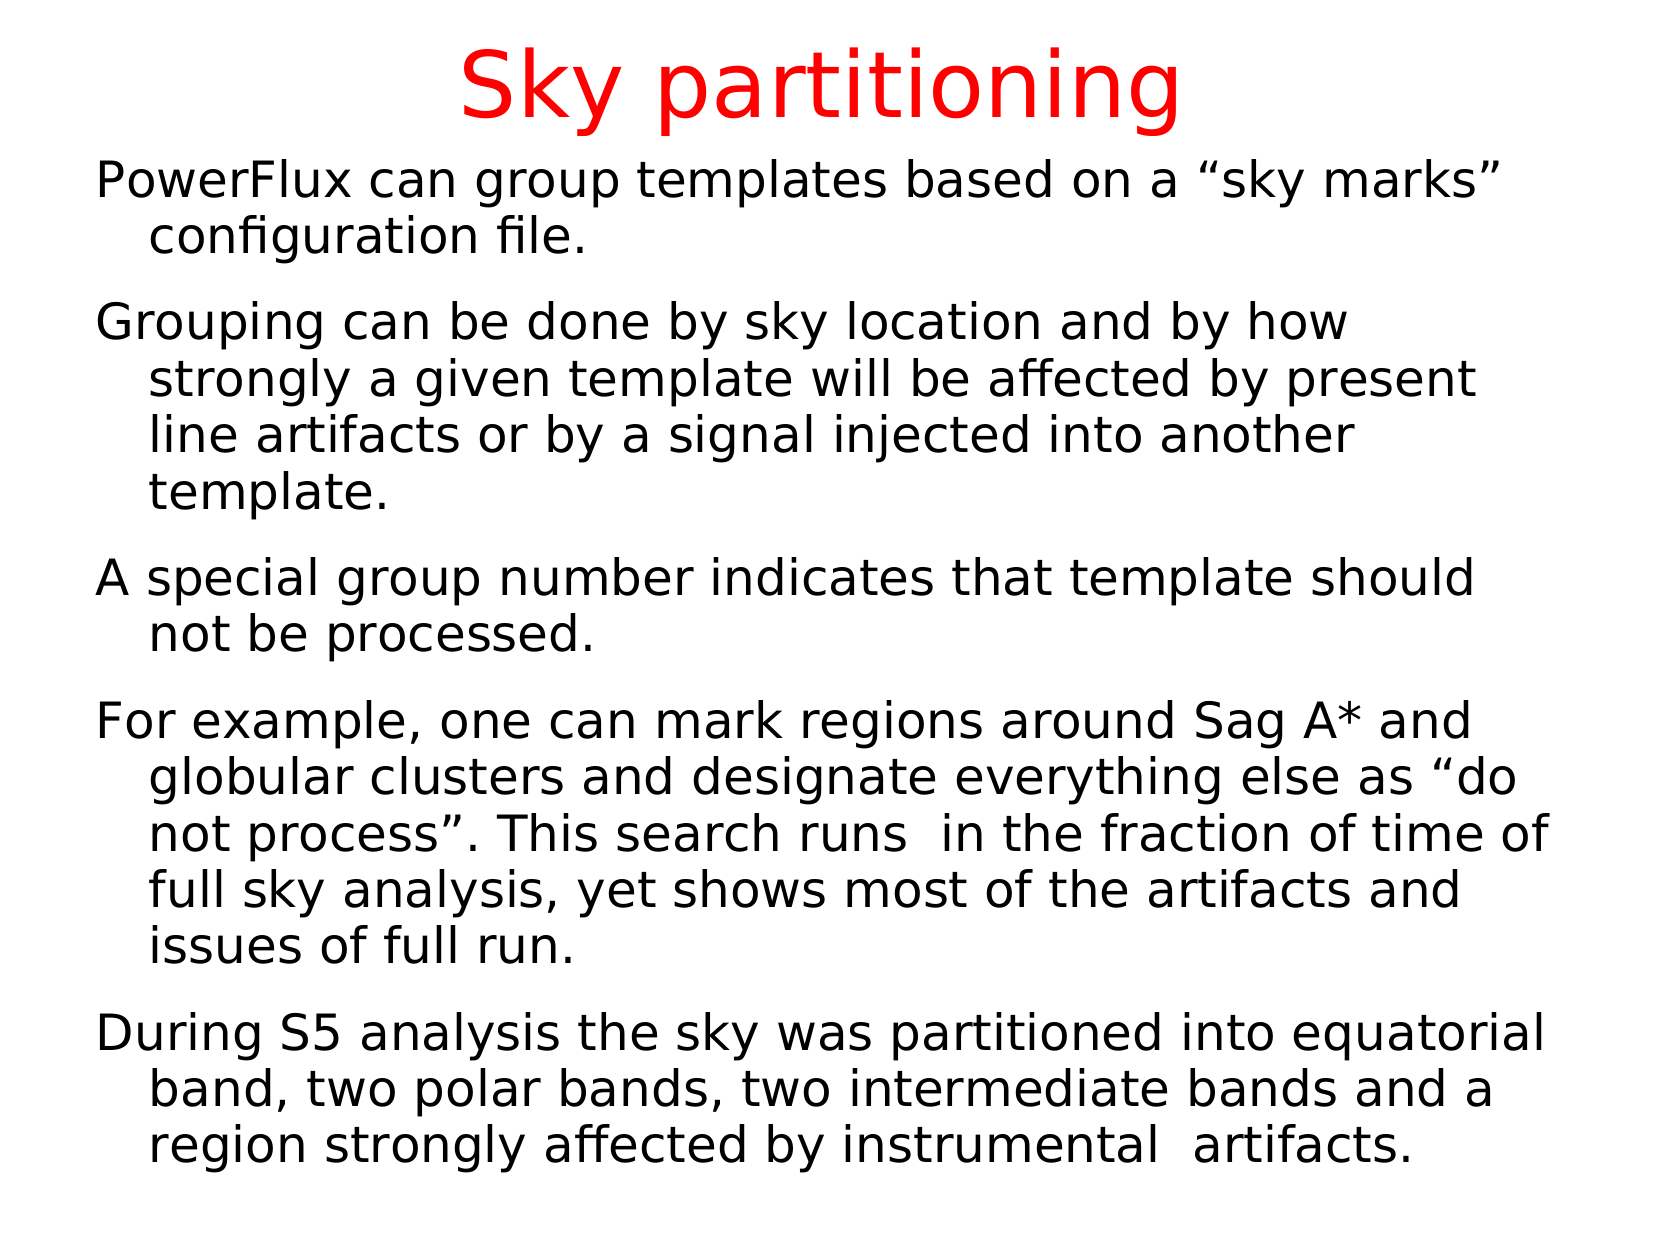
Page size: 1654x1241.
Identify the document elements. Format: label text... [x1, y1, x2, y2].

title Sky partitioning [78, 0, 1567, 152]
list PowerFlux can group templates based on a “sky marks” configuration file. Grouping can be done by sky location and by how strongly a given template will be affected by present line artifacts or by a signal injected into another template. A special group number indicates that template should not be processed. For example, one can mark regions around Sag A* and globular clusters and designate everything else as “do not process”. This search runs in the fraction of time of full sky analysis, yet shows most of the artifacts and issues of full run. During S5 analysis the sky was partitioned into equatorial band, two polar bands, two intermediate bands and a region strongly affected by instrumental artifacts. [78, 152, 1567, 1233]
